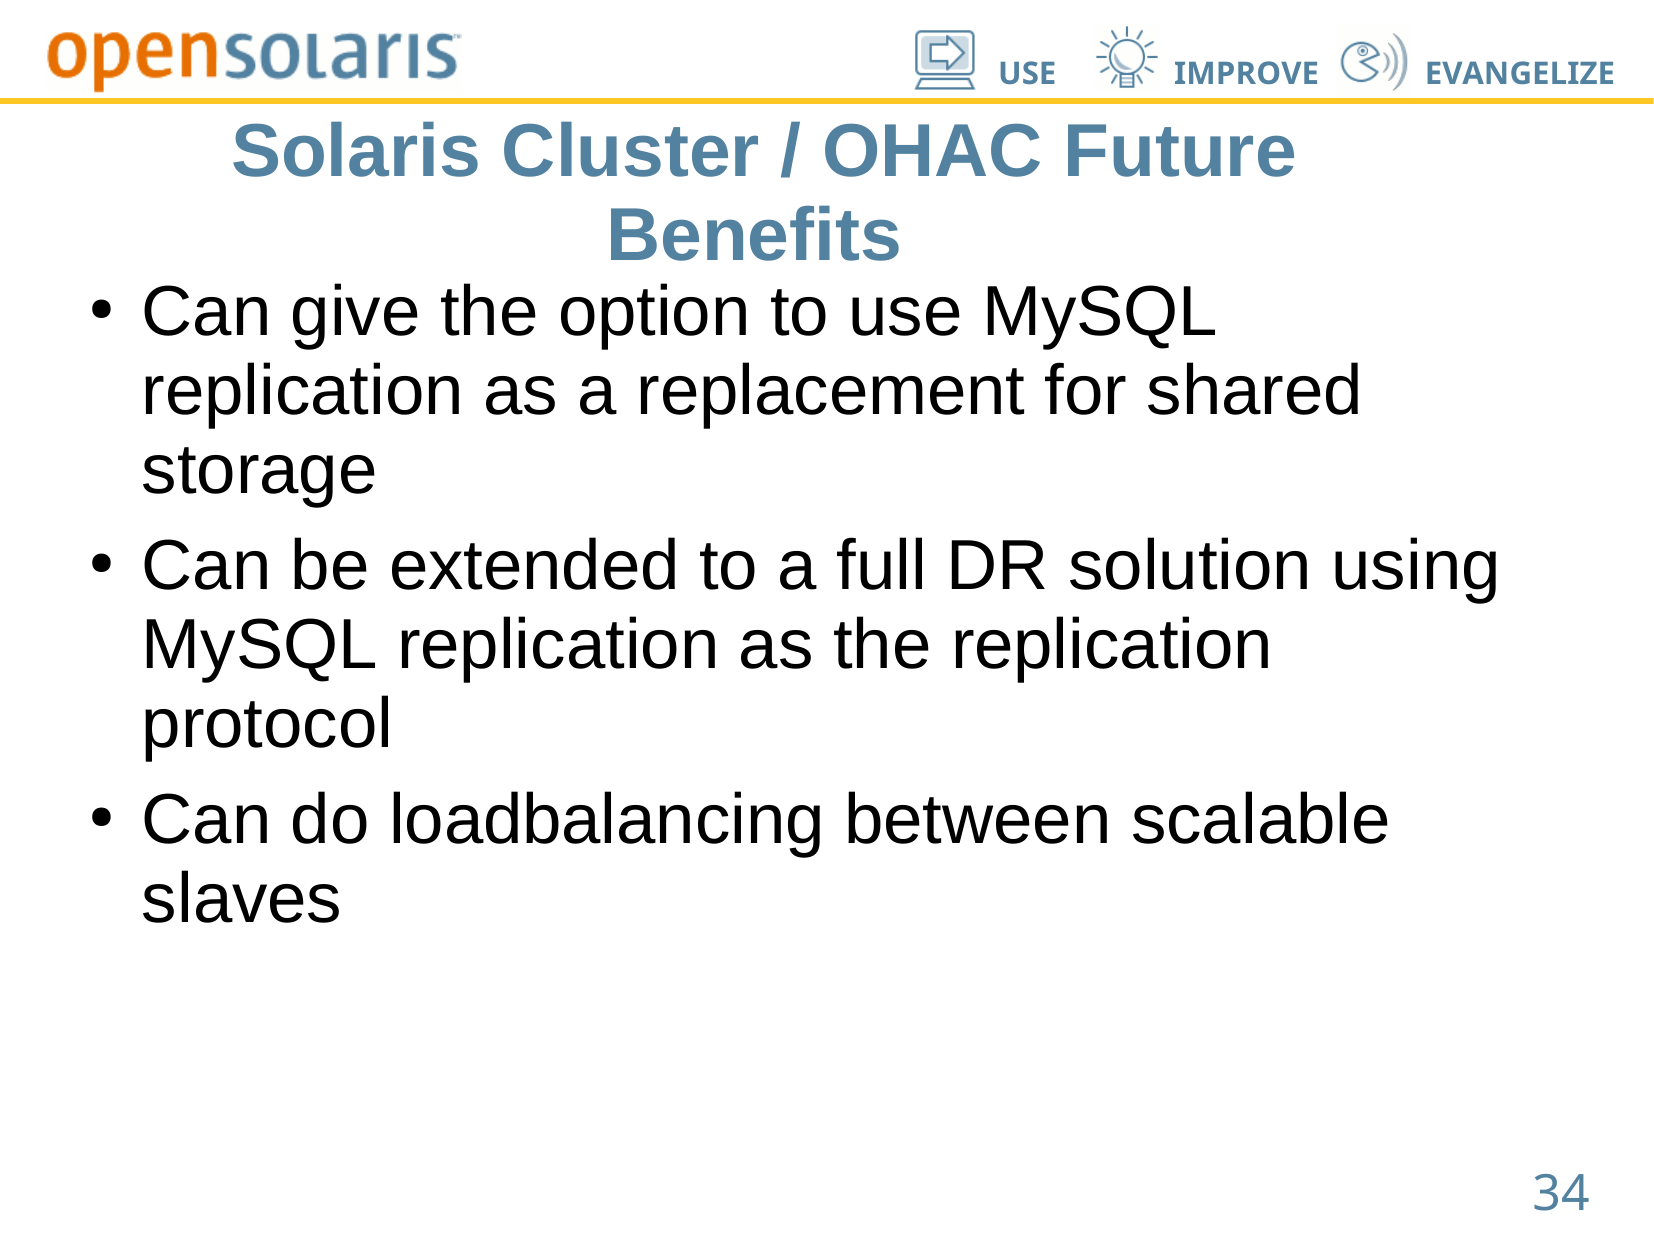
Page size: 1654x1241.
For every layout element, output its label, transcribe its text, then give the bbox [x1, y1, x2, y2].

picture [1336, 24, 1412, 98]
title Solaris Cluster / OHAC Future Benefits [82, 108, 1447, 271]
picture [1093, 23, 1161, 91]
picture [46, 31, 462, 94]
picture [907, 22, 983, 98]
list Can give the option to use MySQL replication as a replacement for shared storage Can be extended to a full DR solution using MySQL replication as the replication protocol Can do loadbalancing between scalable slaves [70, 271, 1545, 1034]
